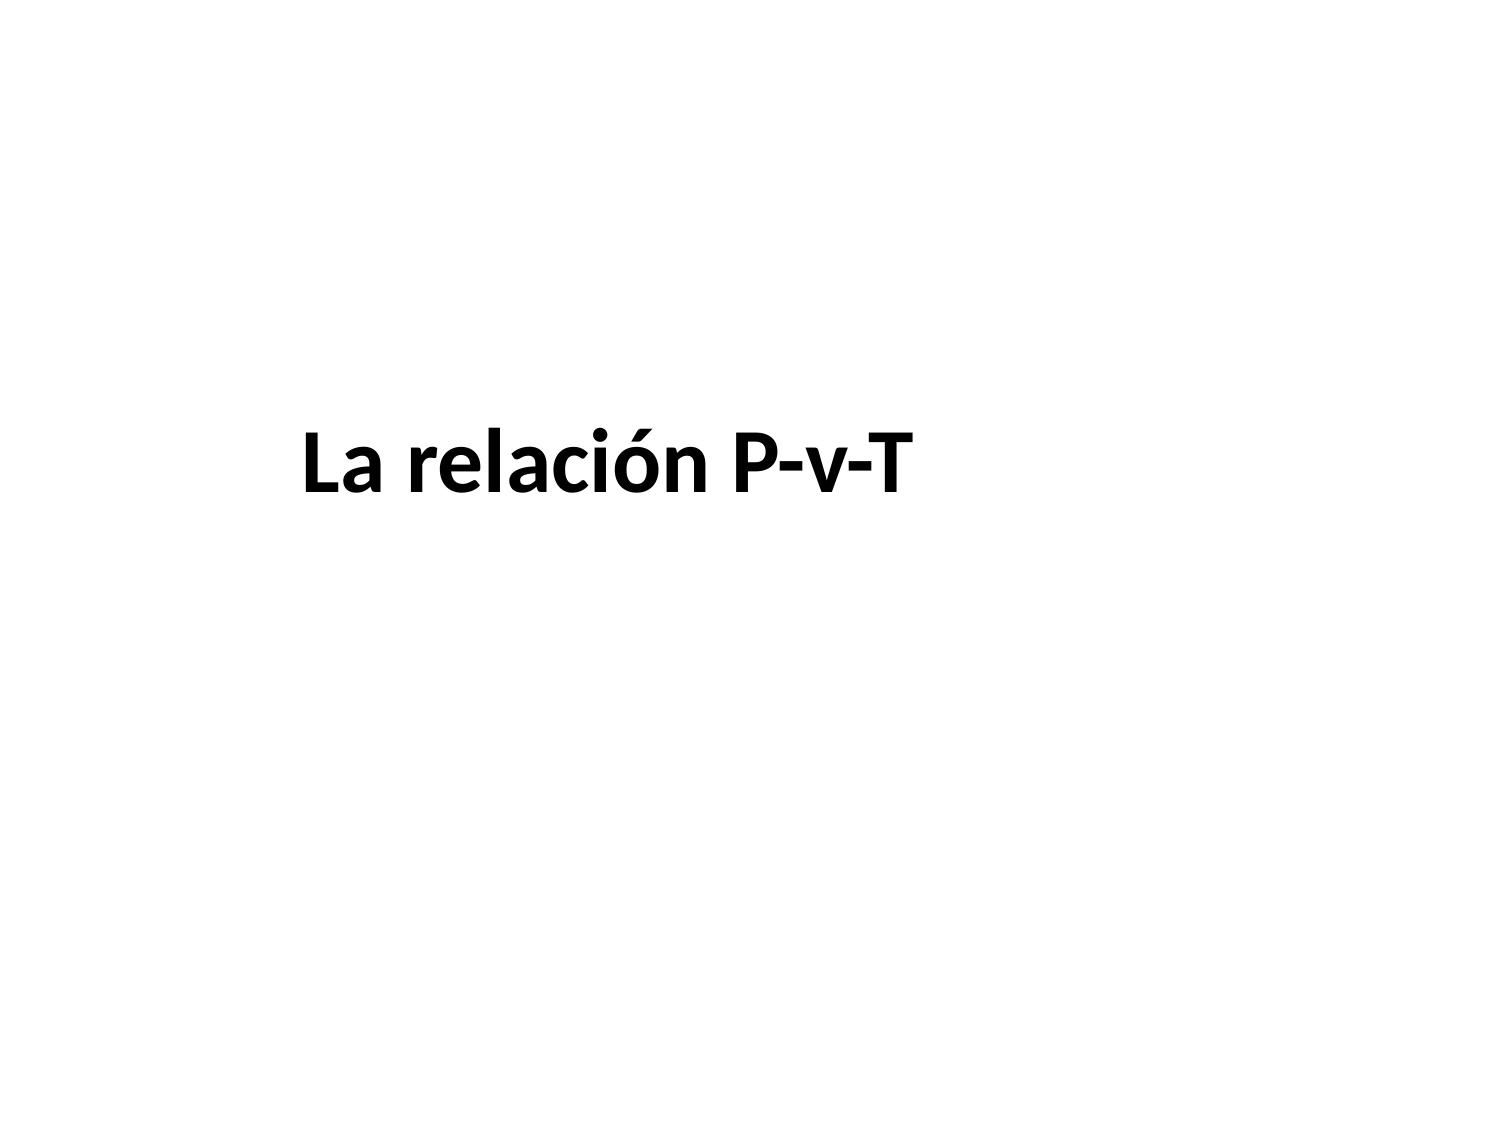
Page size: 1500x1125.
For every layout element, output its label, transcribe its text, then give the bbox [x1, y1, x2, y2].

text_box La relación P-v-T [265, 361, 1500, 550]
